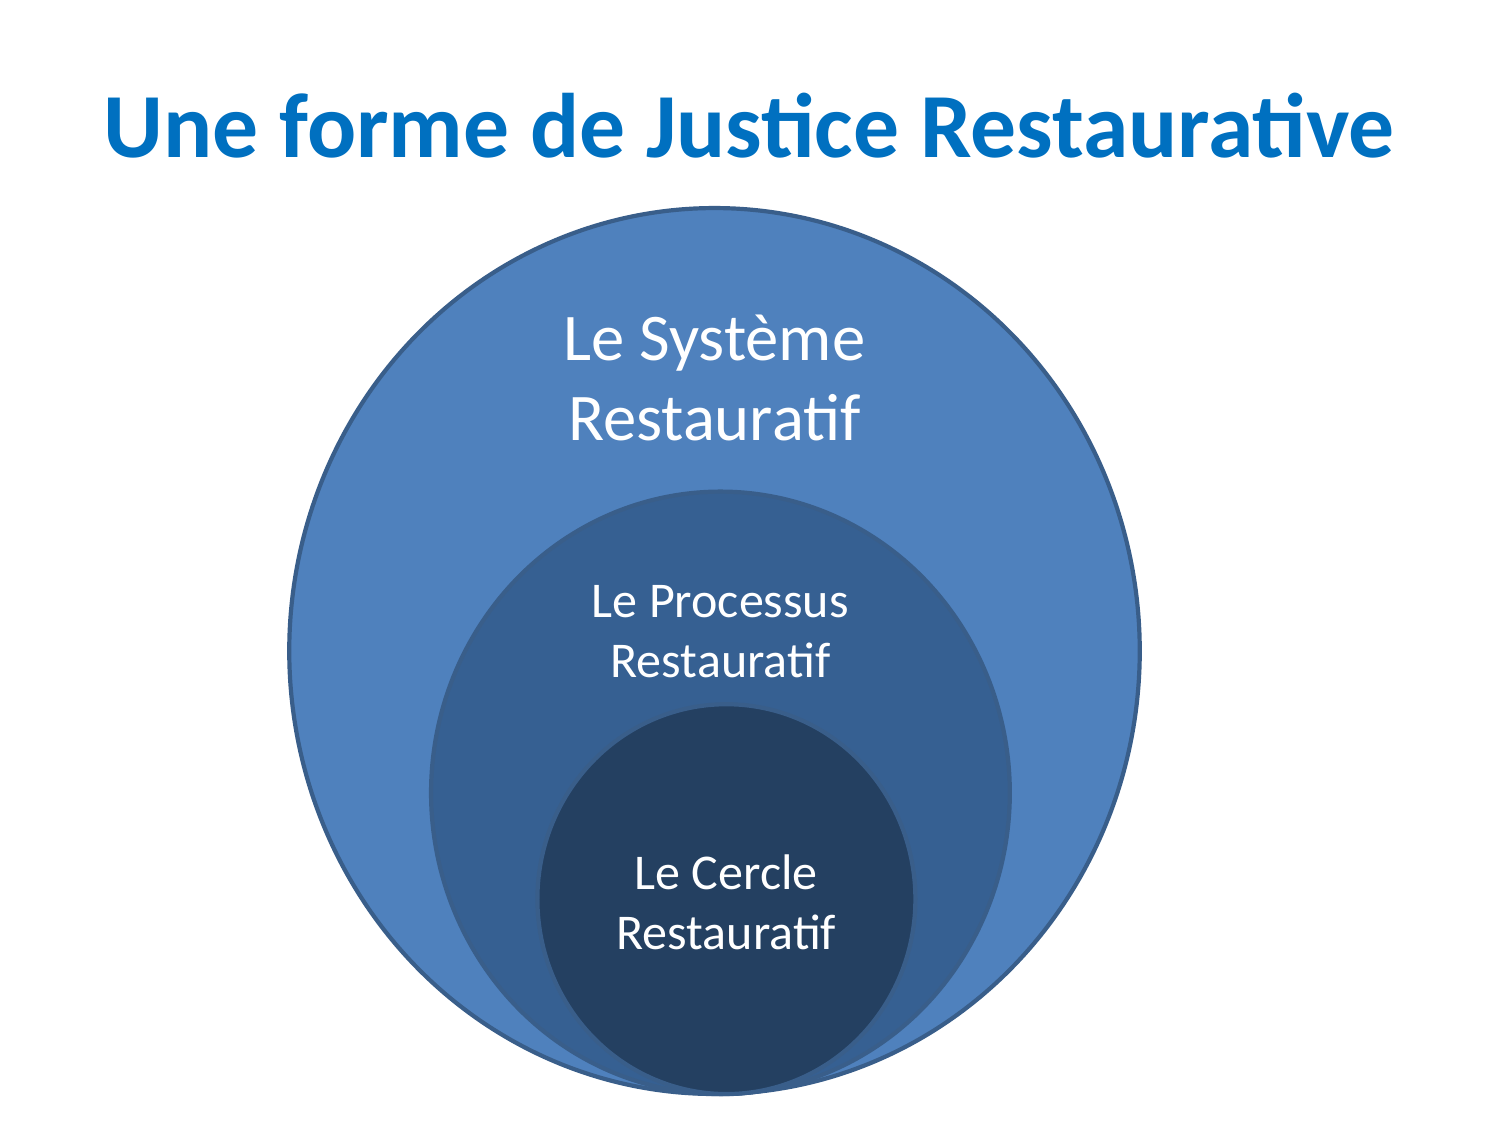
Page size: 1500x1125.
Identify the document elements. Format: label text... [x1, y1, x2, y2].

text_box Le Système Restauratif [289, 208, 1140, 1094]
text_box Le Processus Restauratif [431, 491, 1010, 1094]
text_box Le Cercle Restauratif [537, 704, 916, 1095]
title Une forme de Justice Restaurative [0, 0, 1500, 242]
